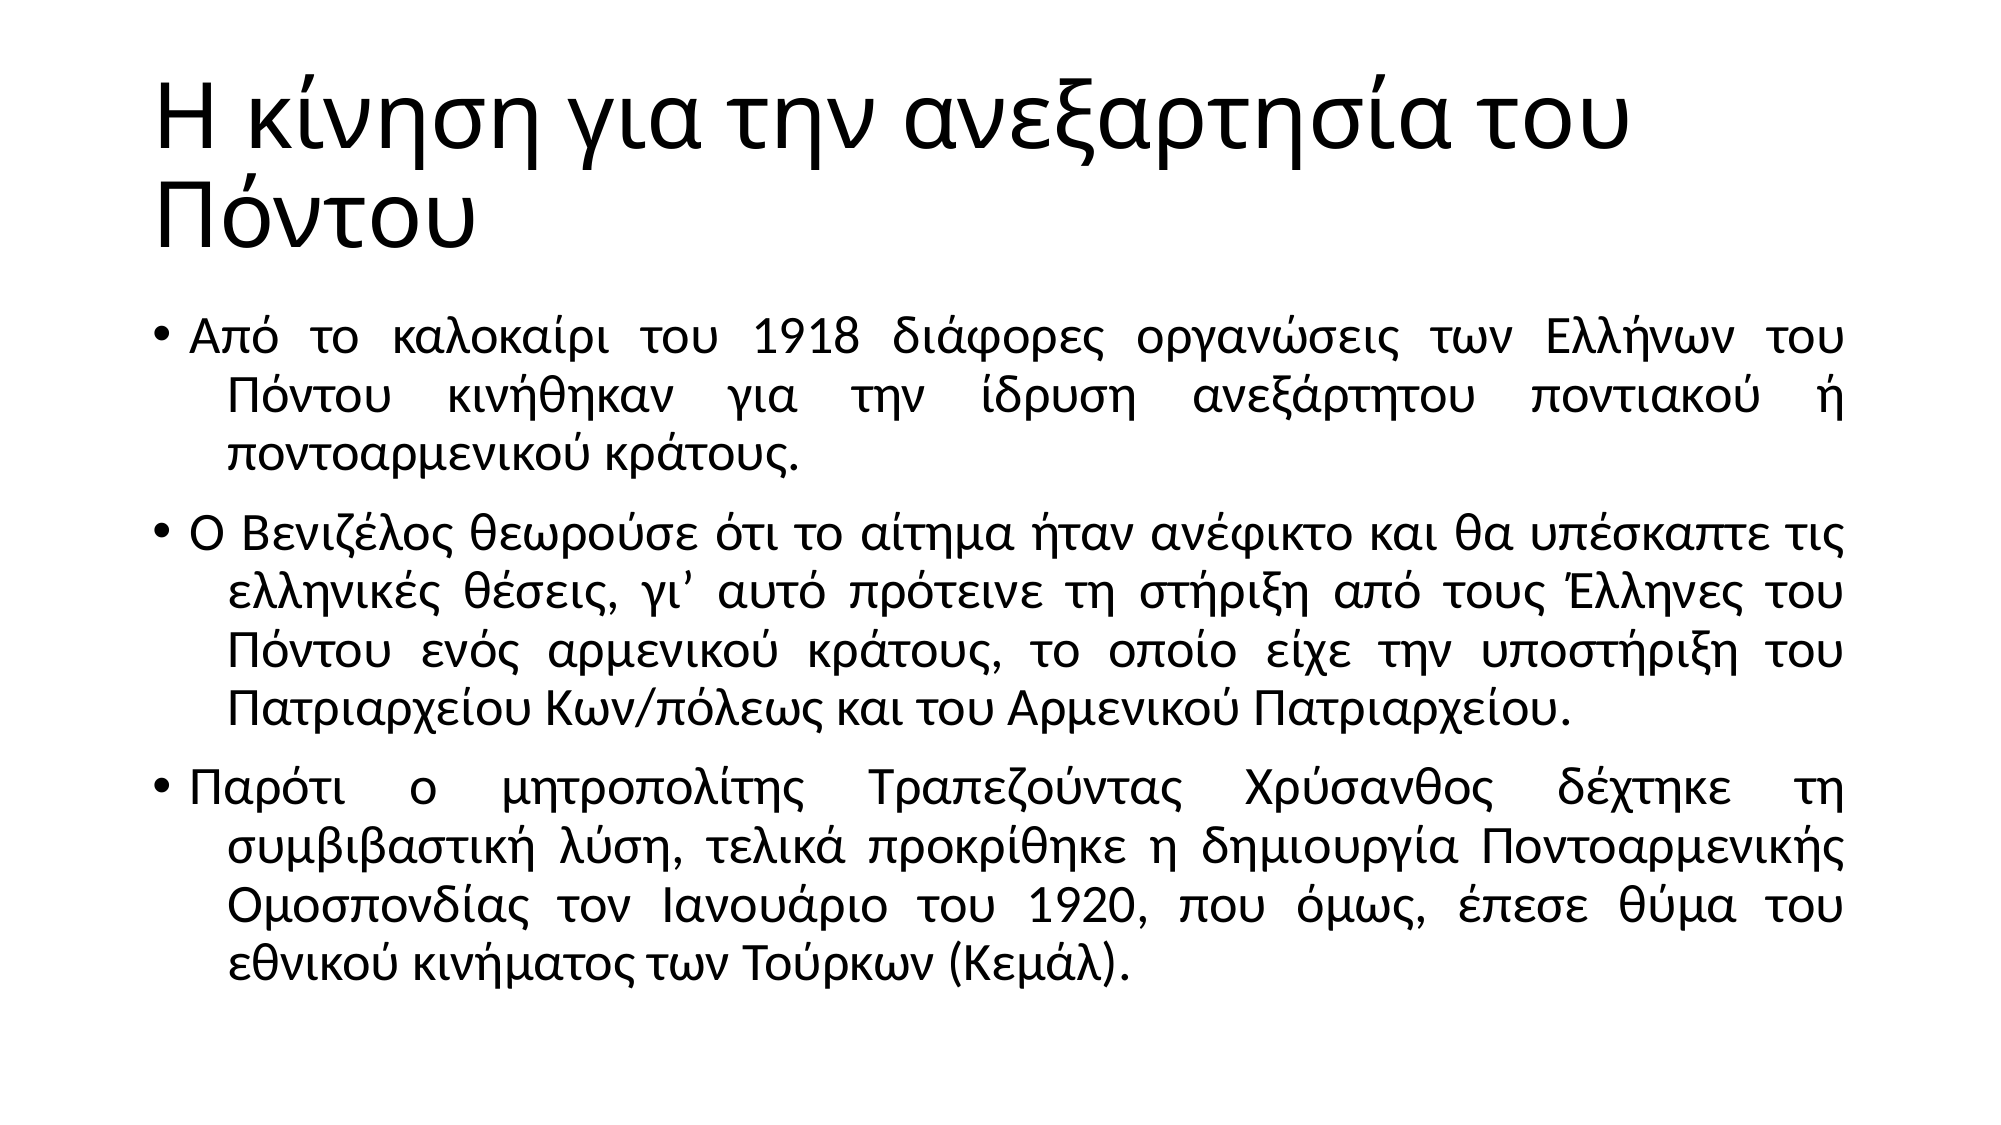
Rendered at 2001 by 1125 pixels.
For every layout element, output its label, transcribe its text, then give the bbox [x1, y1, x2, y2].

list Από το καλοκαίρι του 1918 διάφορες οργανώσεις των Ελλήνων του Πόντου κινήθηκαν για την ίδρυση ανεξάρτητου ποντιακού ή ποντοαρμενικού κράτους. Ο Βενιζέλος θεωρούσε ότι το αίτημα ήταν ανέφικτο και θα υπέσκαπτε τις ελληνικές θέσεις, γι’ αυτό πρότεινε τη στήριξη από τους Έλληνες του Πόντου ενός αρμενικού κράτους, το οποίο είχε την υποστήριξη του Πατριαρχείου Κων/πόλεως και του Αρμενικού Πατριαρχείου. Παρότι ο μητροπολίτης Τραπεζούντας Χρύσανθος δέχτηκε τη συμβιβαστική λύση, τελικά προκρίθηκε η δημιουργία Ποντοαρμενικής Ομοσπονδίας τον Ιανουάριο του 1920, που όμως, έπεσε θύμα του εθνικού κινήματος των Τούρκων (Κεμάλ). [137, 299, 1863, 1014]
title Η κίνηση για την ανεξαρτησία του Πόντου [137, 59, 1863, 278]
